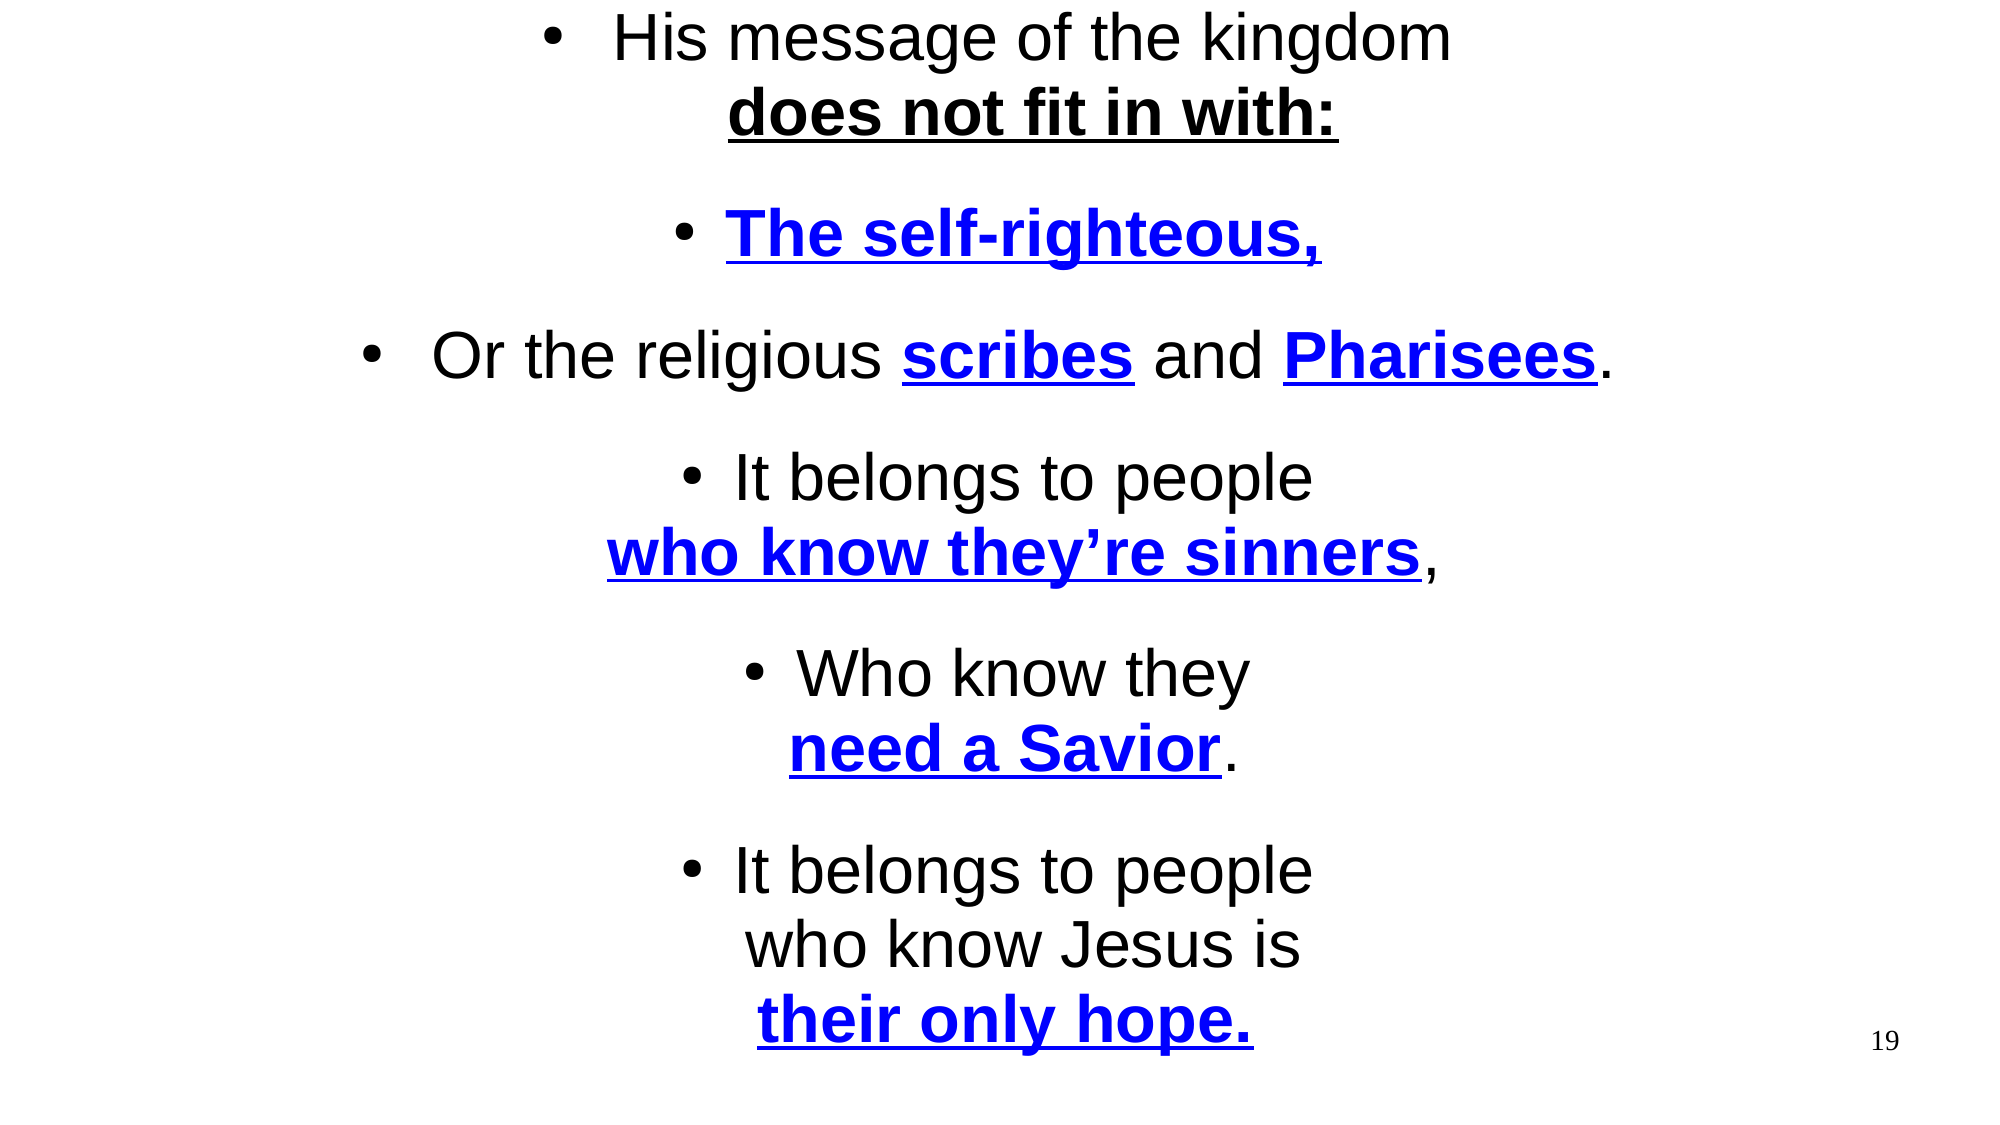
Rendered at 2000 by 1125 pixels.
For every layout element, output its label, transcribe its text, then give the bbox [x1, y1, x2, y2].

list His message of the kingdom does not fit in with: The self-righteous, Or the religious scribes and Pharisees. It belongs to people who know they’re sinners, Who know they need a Savior. It belongs to people who know Jesus is their only hope. [0, 0, 1996, 1123]
